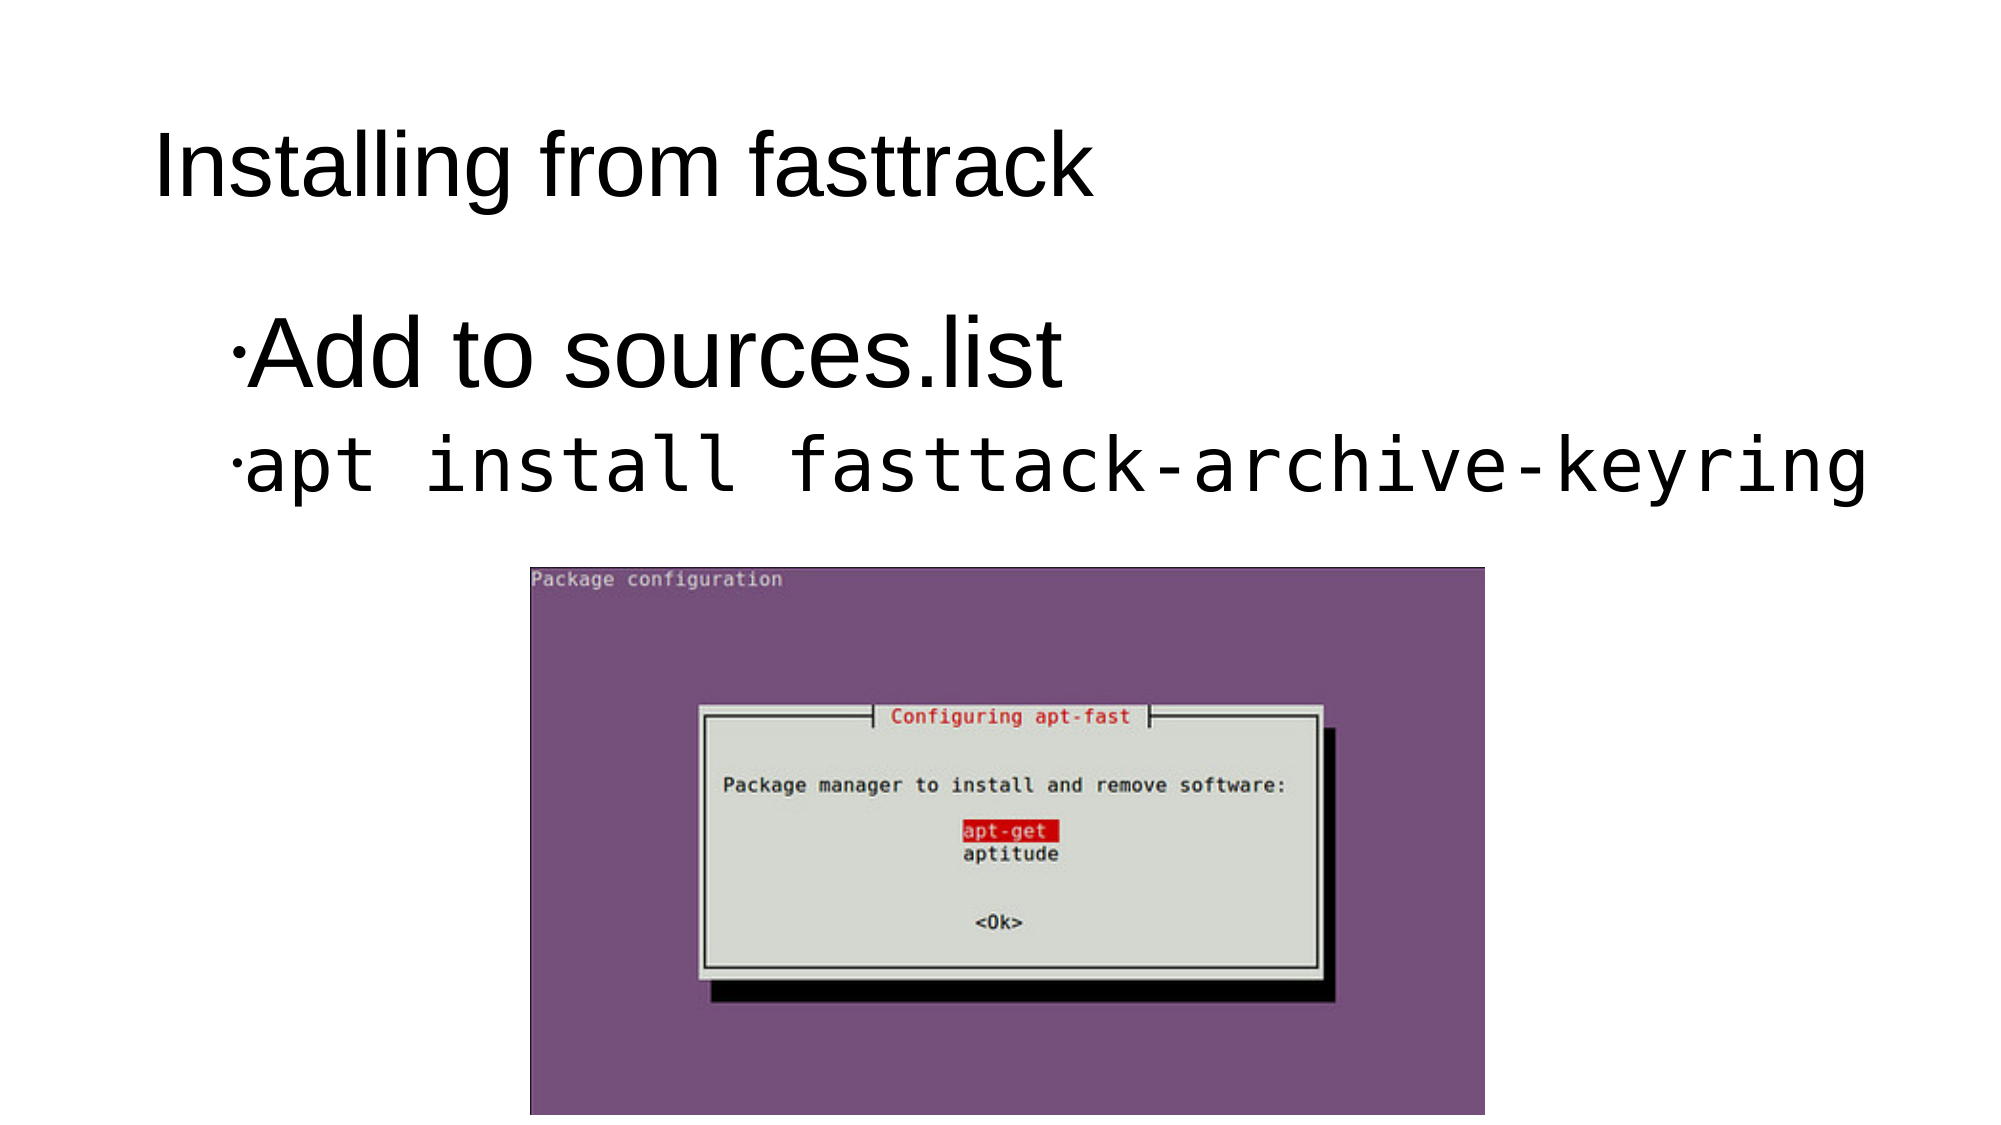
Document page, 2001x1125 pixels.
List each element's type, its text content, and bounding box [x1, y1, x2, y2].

title Installing from fasttrack [137, 59, 1863, 278]
picture [530, 602, 1485, 1115]
list Add to sources.list apt install fasttack-archive-keyring [137, 299, 1892, 602]
